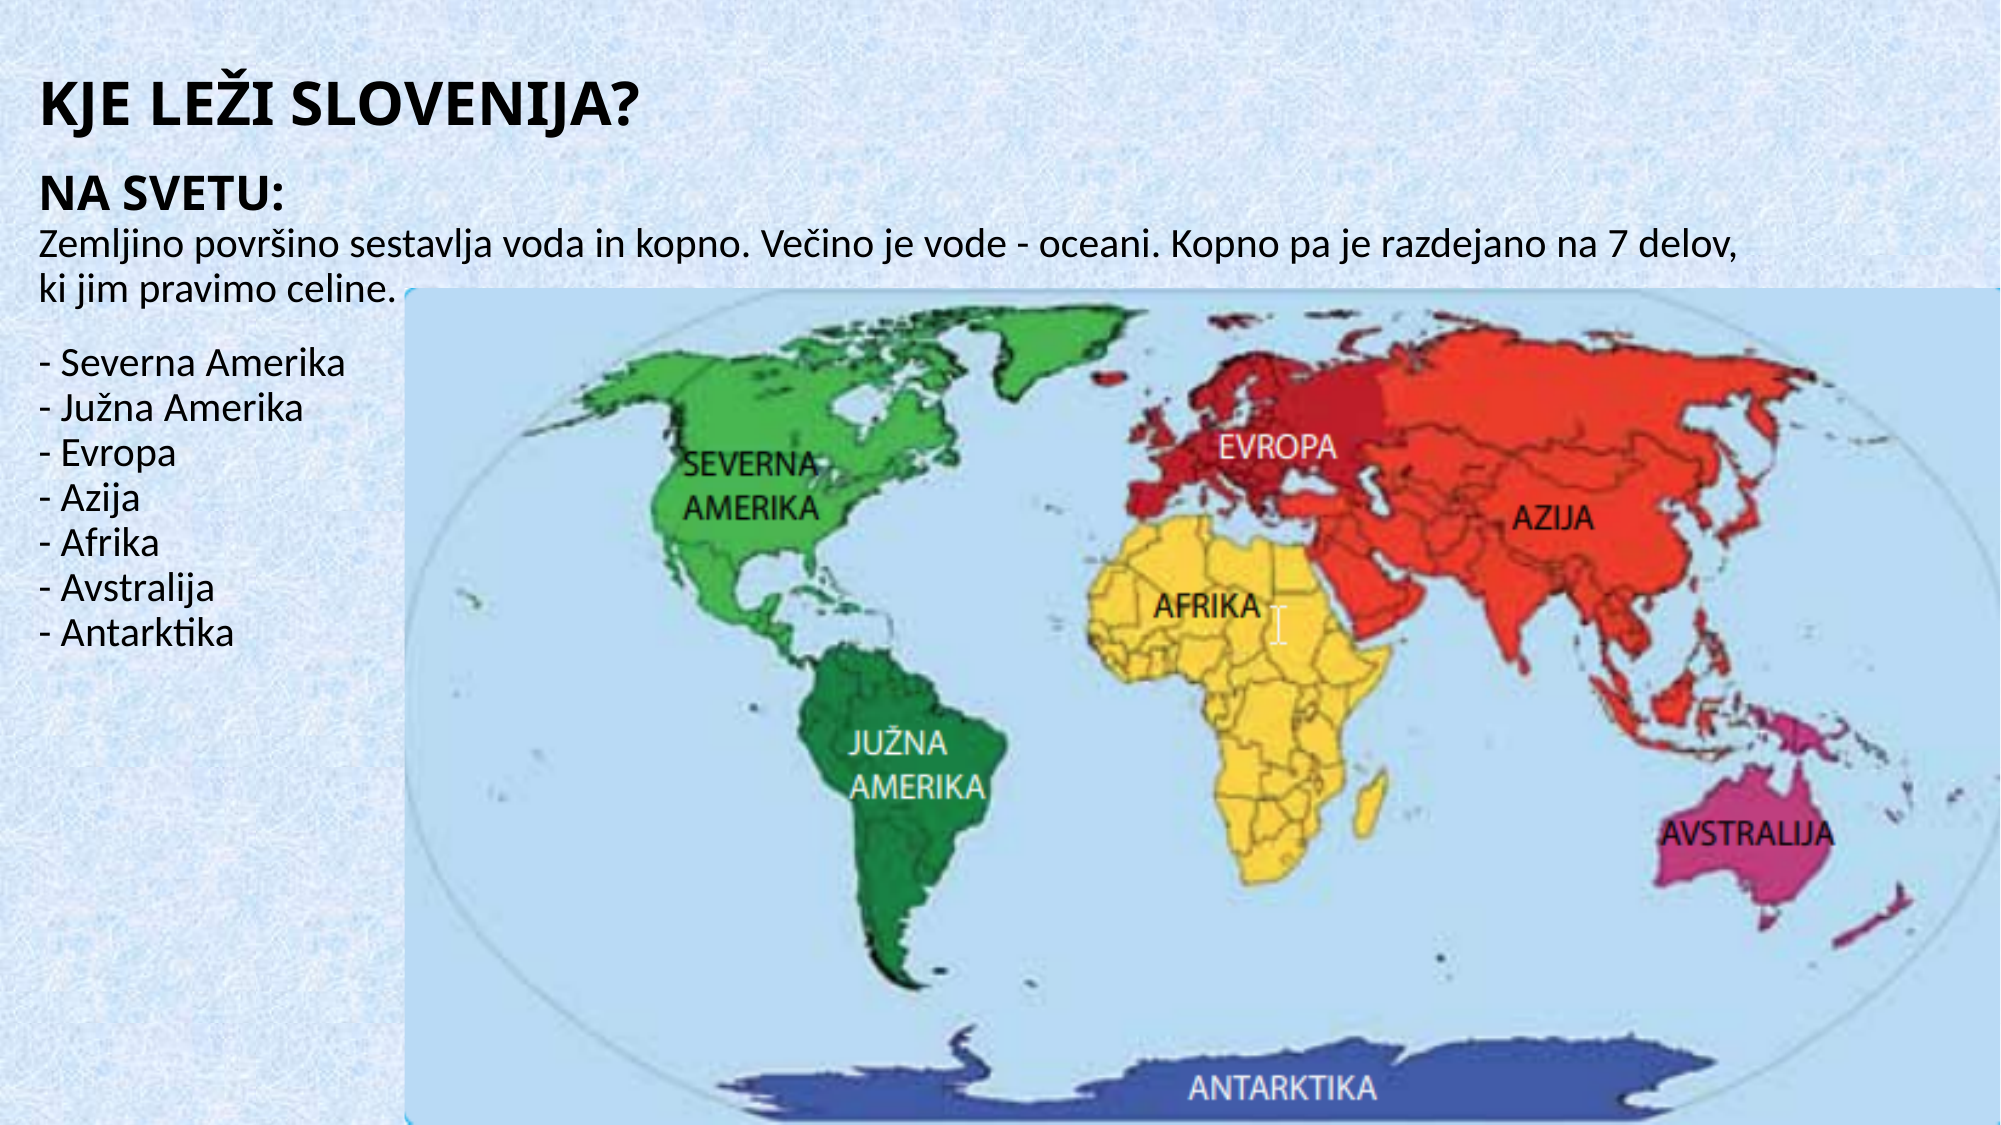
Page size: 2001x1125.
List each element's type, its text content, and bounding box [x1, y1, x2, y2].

picture [404, 288, 2000, 1125]
title KJE LEŽI SLOVENIJA? NA SVETU: Zemljino površino sestavlja voda in kopno. Večino je vode - oceani. Kopno pa je razdejano na 7 delov, ki jim pravimo celine. - Severna Amerika - Južna Amerika - Evropa - Azija - Afrika - Avstralija - Antarktika [23, 42, 1785, 719]
